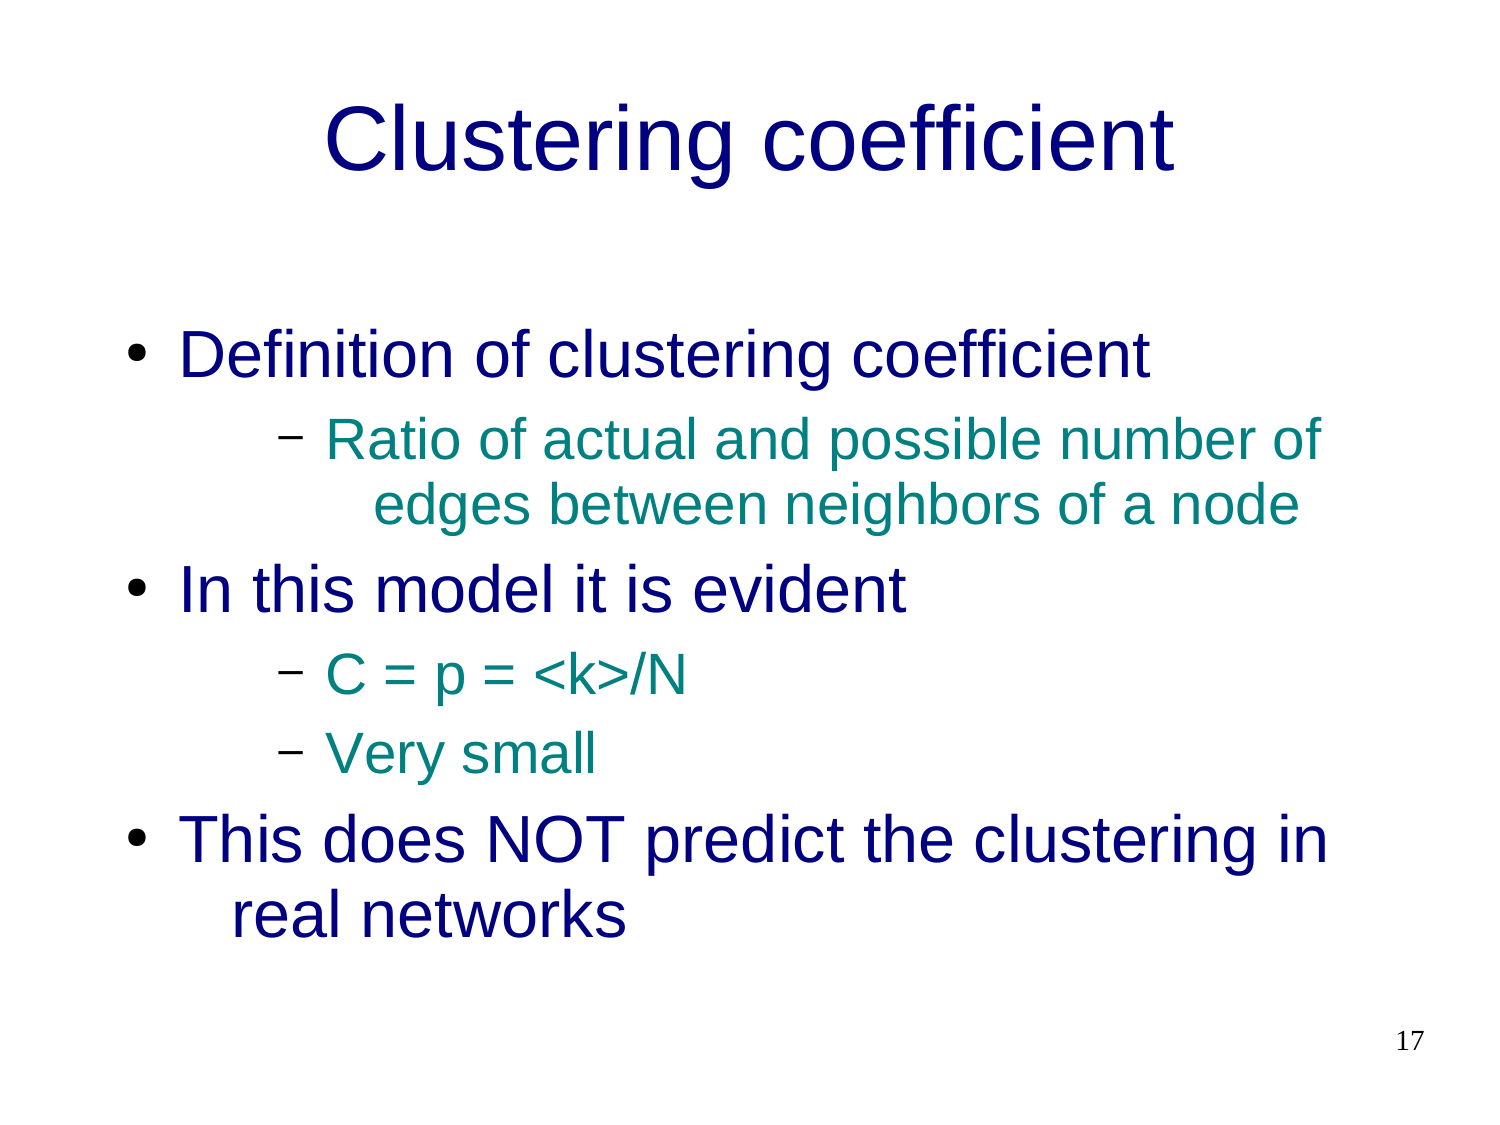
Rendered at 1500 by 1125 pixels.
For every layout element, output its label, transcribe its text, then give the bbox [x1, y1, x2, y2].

list Definition of clustering coefficient Ratio of actual and possible number of edges between neighbors of a node In this model it is evident C = p = <k>/N Very small This does NOT predict the clustering in real networks [74, 255, 1425, 1014]
title Clustering coefficient [74, 44, 1425, 233]
